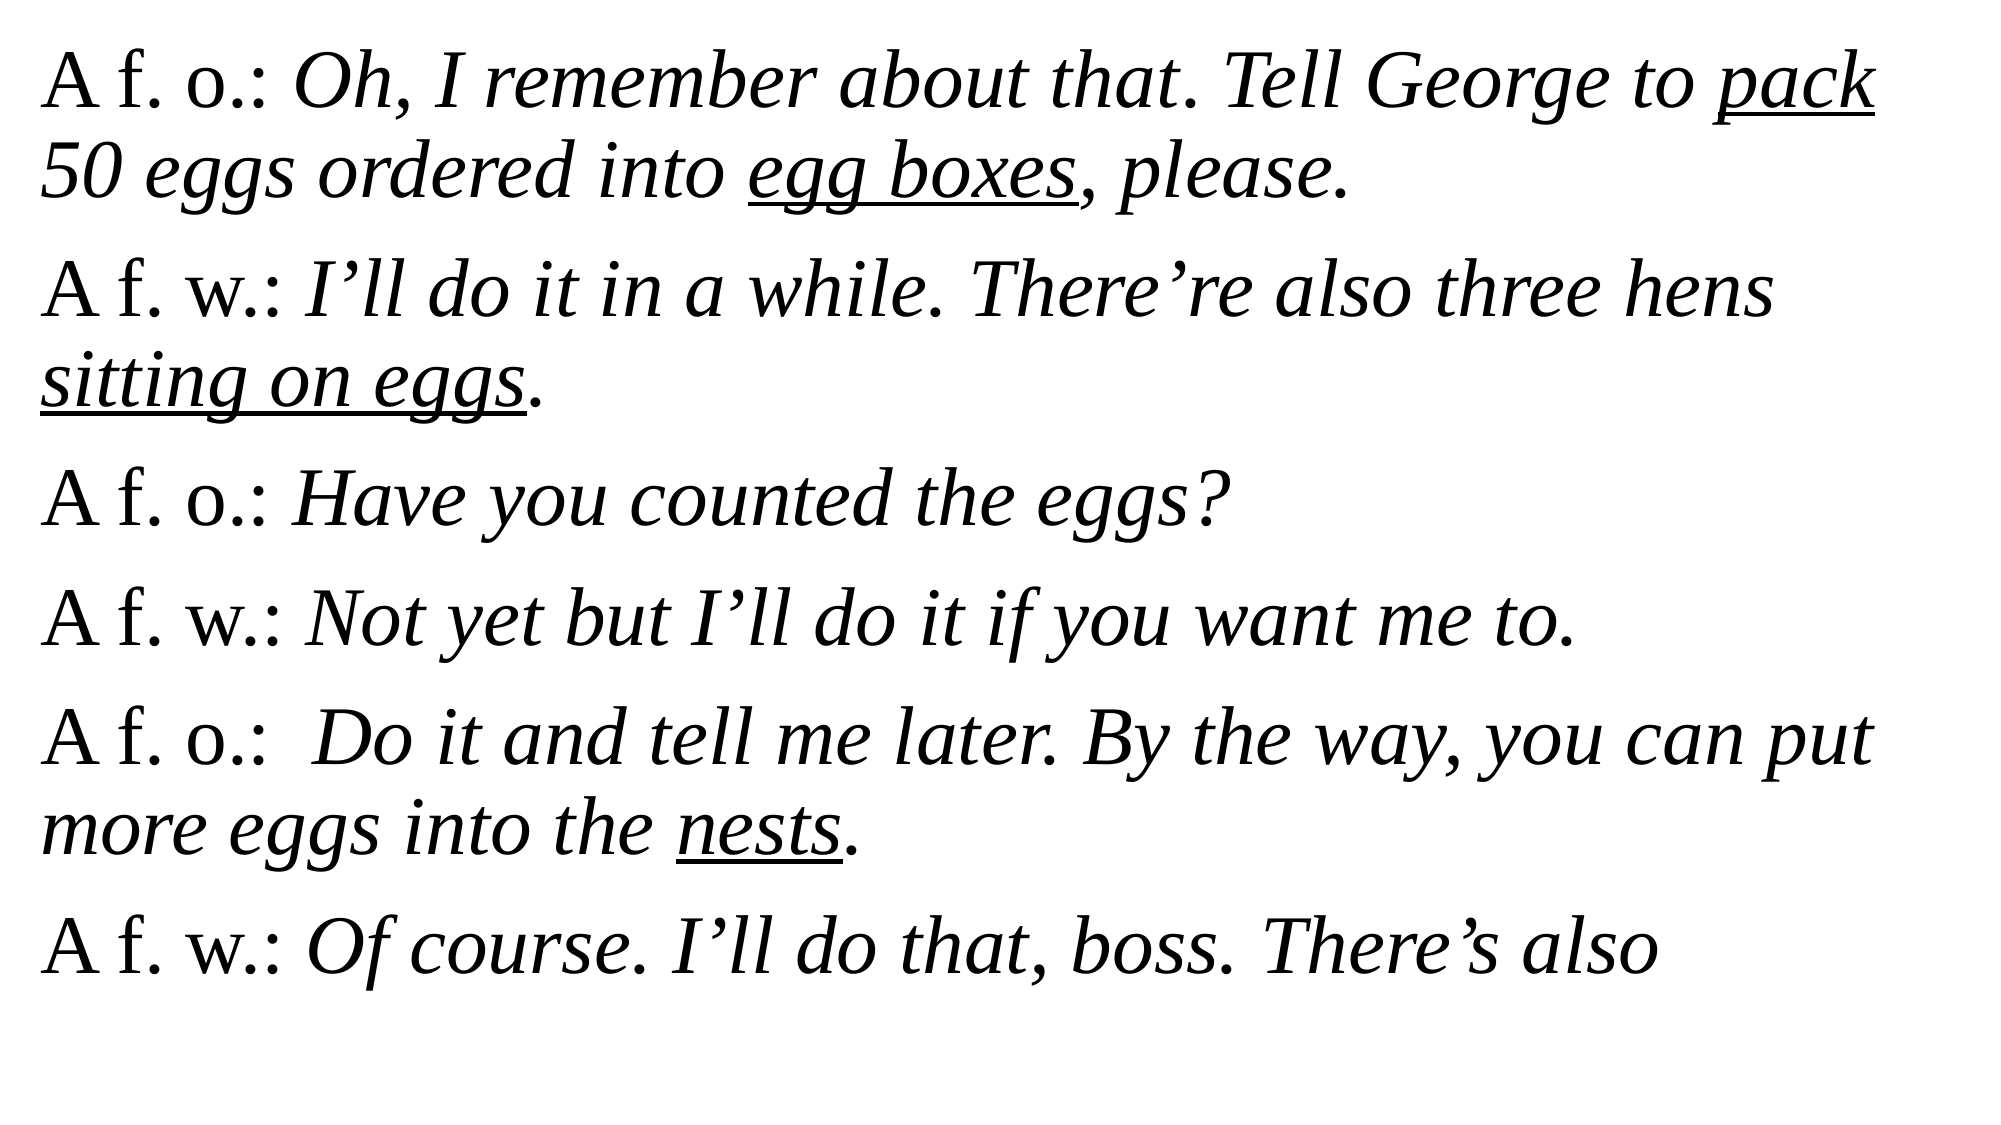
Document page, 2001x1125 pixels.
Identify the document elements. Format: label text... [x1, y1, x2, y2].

list A f. o.: Oh, I remember about that. Tell George to pack 50 eggs ordered into egg boxes, please. A f. w.: I’ll do it in a while. There’re also three hens sitting on eggs. A f. o.: Have you counted the eggs? A f. w.: Not yet but I’ll do it if you want me to. A f. o.: Do it and tell me later. By the way, you can put more eggs into the nests. A f. w.: Of course. I’ll do that, boss. There’s also [25, 27, 1968, 1125]
